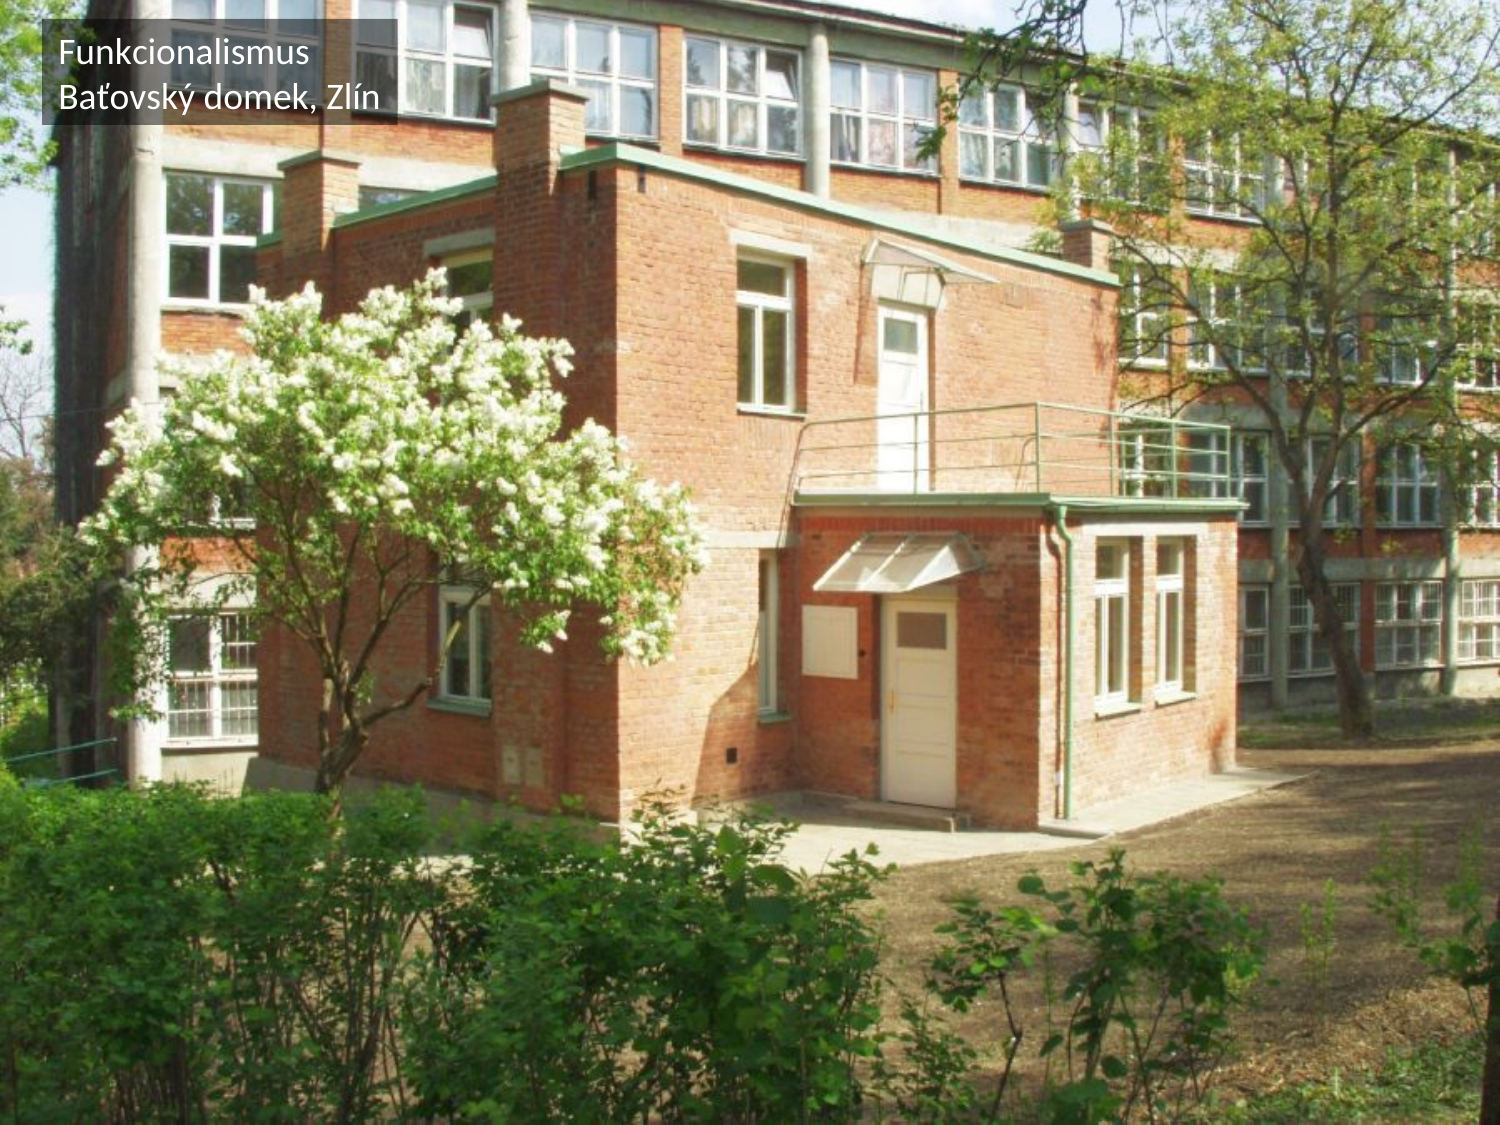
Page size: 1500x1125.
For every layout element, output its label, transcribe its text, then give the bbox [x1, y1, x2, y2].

text_box Funkcionalismus Baťovský domek, Zlín [43, 18, 397, 125]
picture [0, 0, 1500, 1125]
